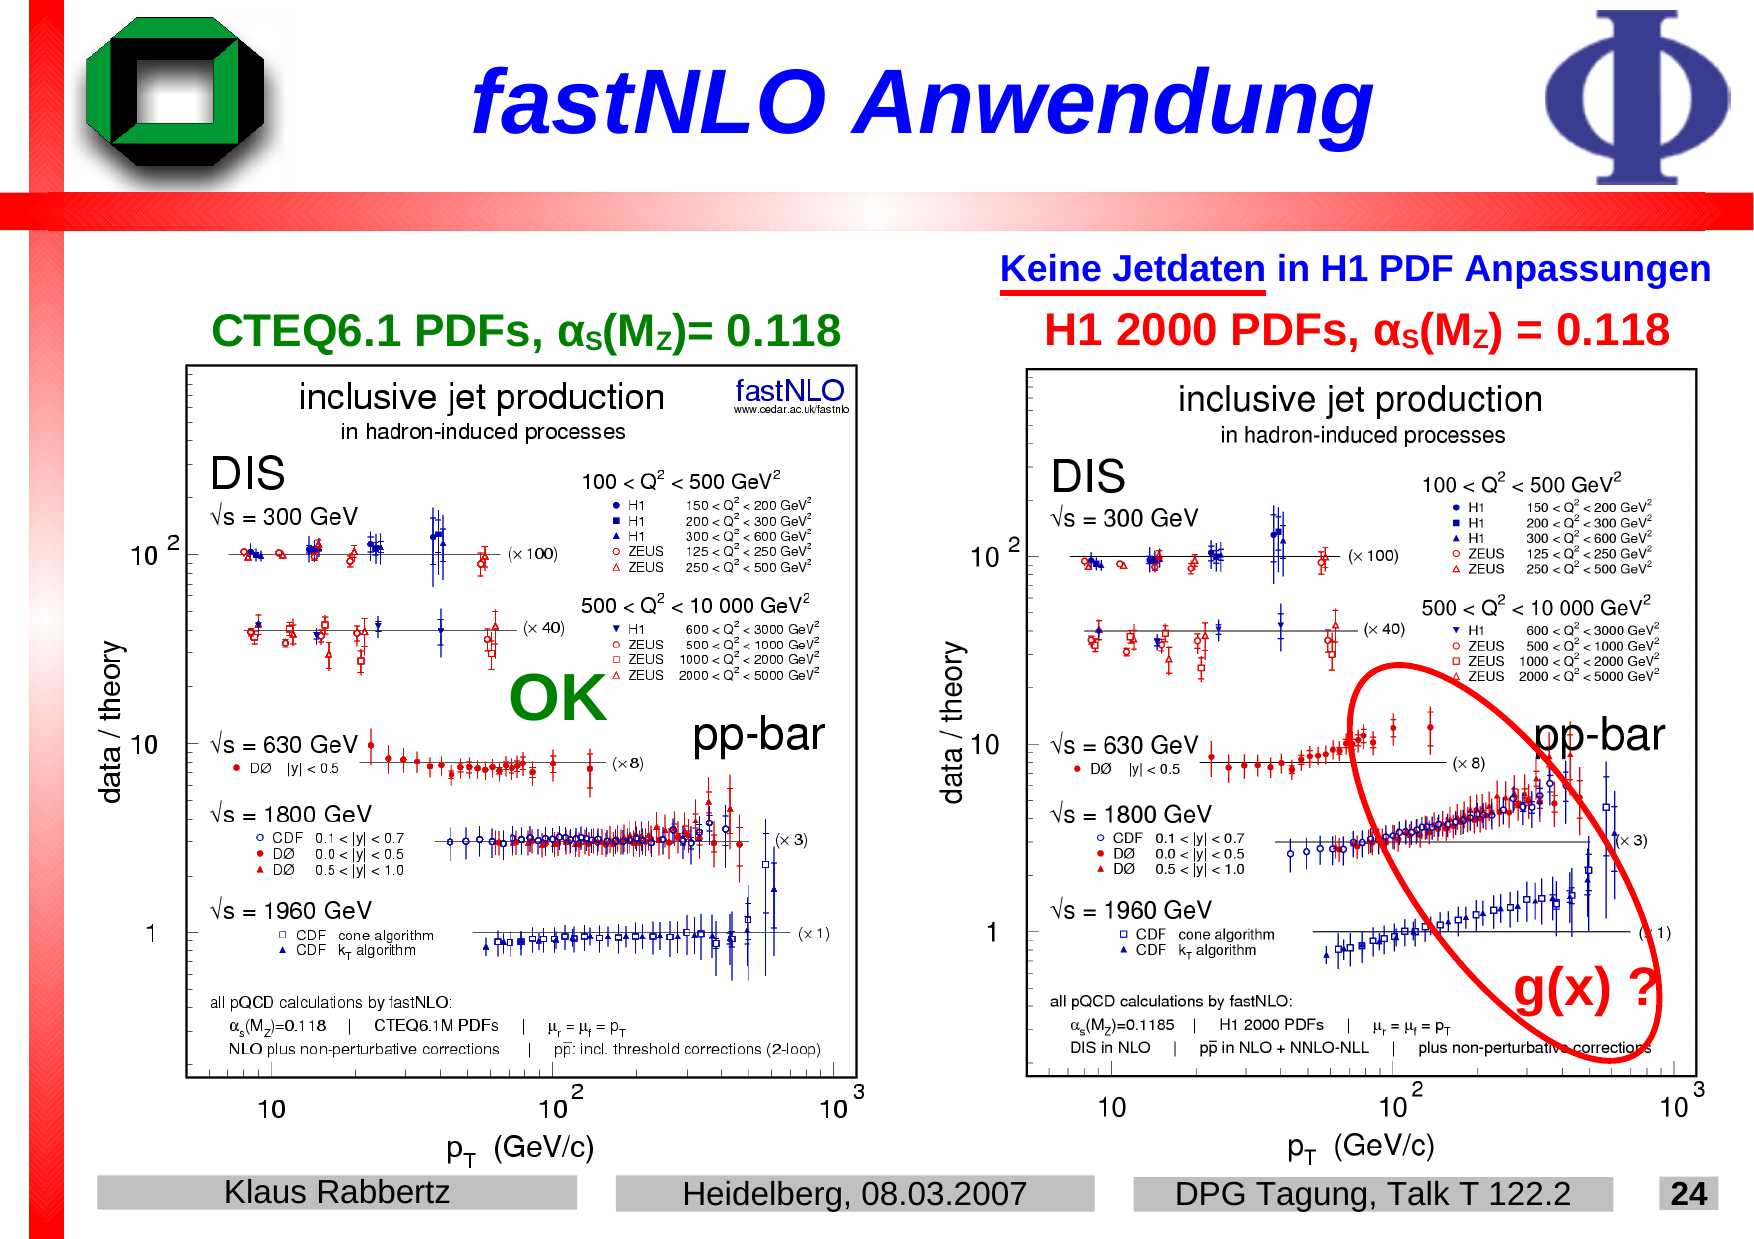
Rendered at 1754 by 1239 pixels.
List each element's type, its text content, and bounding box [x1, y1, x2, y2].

picture [1545, 10, 1731, 185]
text_box Keine Jetdaten in H1 PDF Anpassungen [988, 235, 1724, 302]
text_box H1 2000 PDFs, αS(MZ) = 0.118 [1033, 302, 1698, 382]
text_box CTEQ6.1 PDFs, αS(MZ)= 0.118 [199, 289, 869, 384]
picture [93, 358, 868, 1170]
text_box g(x) ? [1501, 944, 1674, 1029]
title fastNLO Anwendung [282, 21, 1566, 183]
picture [934, 361, 1707, 1167]
picture [64, 9, 299, 192]
text_box OK [496, 648, 621, 747]
